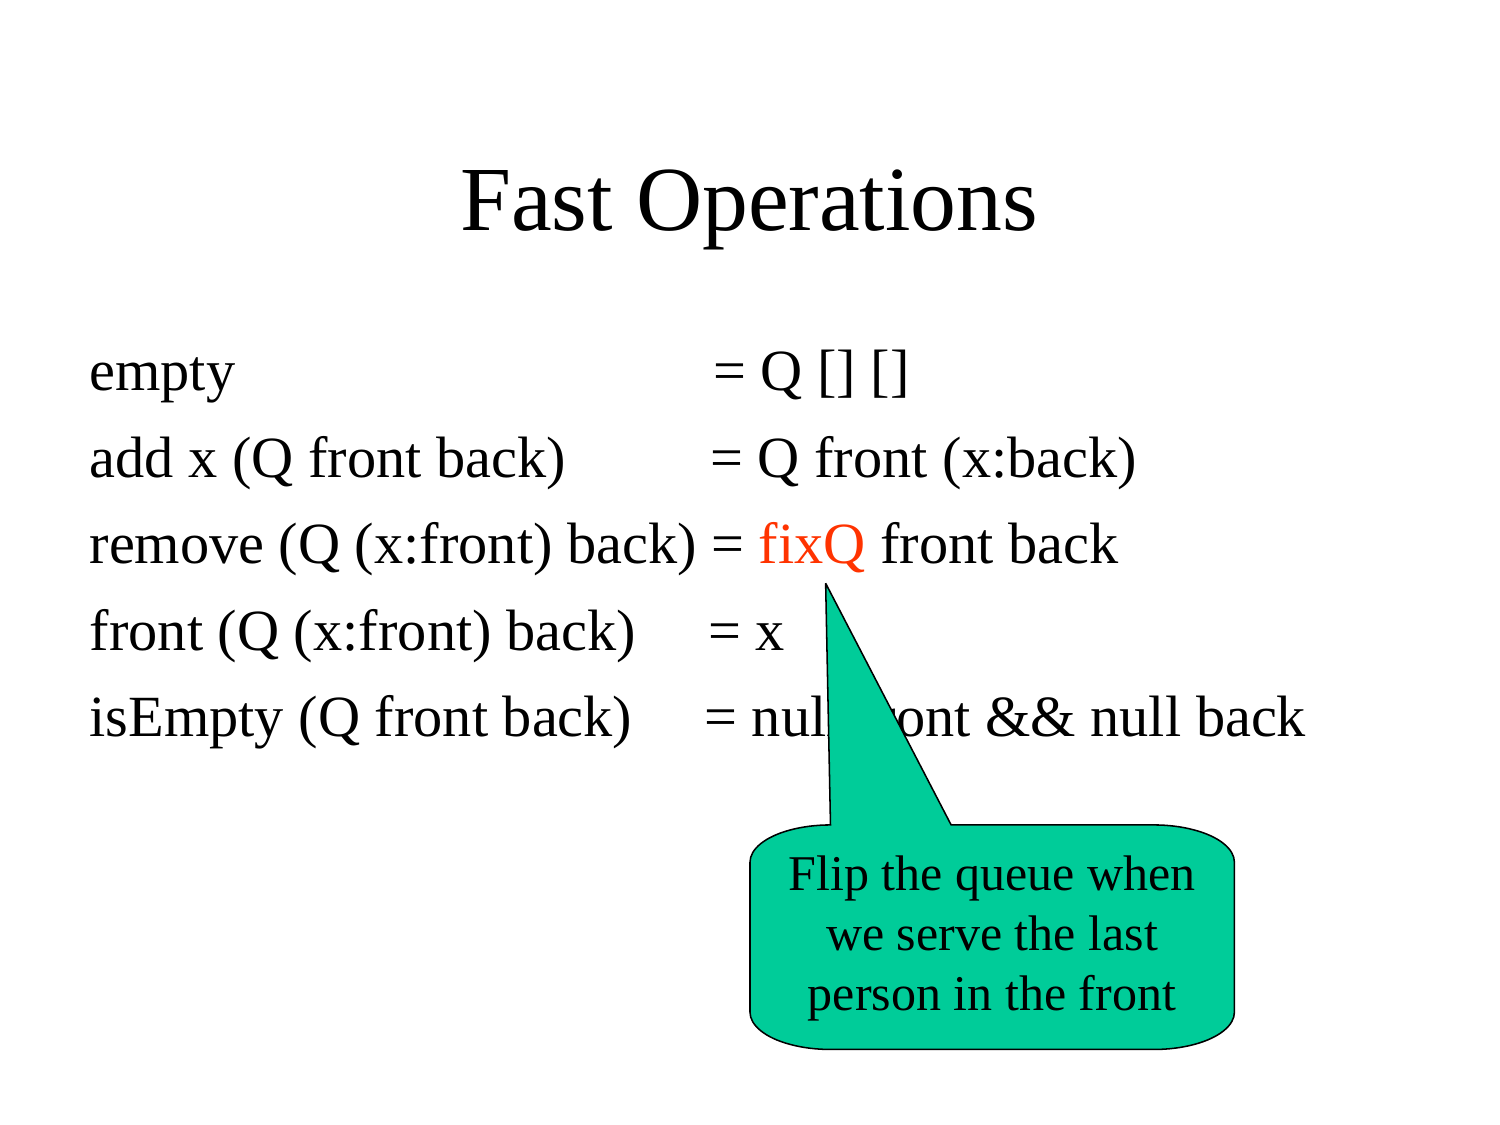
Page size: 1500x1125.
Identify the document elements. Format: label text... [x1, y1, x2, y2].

text_box Flip the queue when we serve the last person in the front [750, 583, 1235, 1050]
title Fast Operations [112, 99, 1388, 288]
list empty = Q [] [] add x (Q front back) = Q front (x:back) remove (Q (x:front) back) = fixQ front back front (Q (x:front) back) = x isEmpty (Q front back) = null front && null back [75, 324, 1500, 1000]
